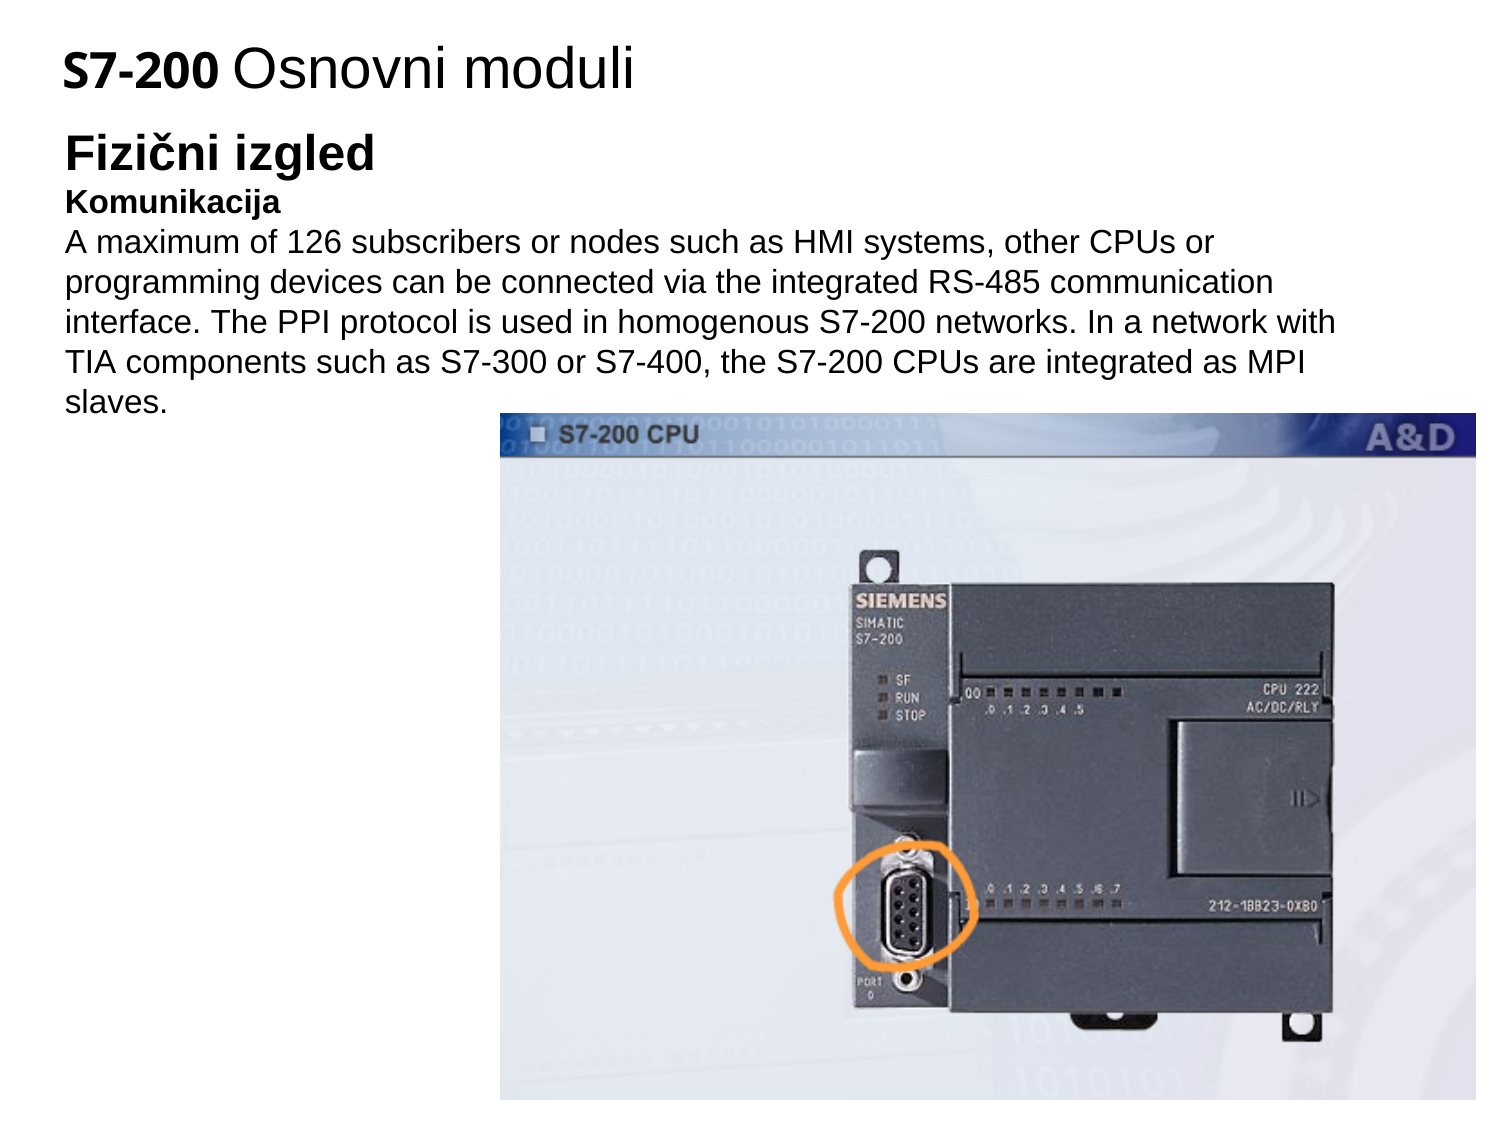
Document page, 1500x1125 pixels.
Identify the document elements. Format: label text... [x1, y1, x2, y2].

text_box Fizični izgled Komunikacija A maximum of 126 subscribers or nodes such as HMI systems, other CPUs or programming devices can be connected via the integrated RS-485 communication interface. The PPI protocol is used in homogenous S7-200 networks. In a network with TIA components such as S7-300 or S7-400, the S7-200 CPUs are integrated as MPI slaves. [50, 112, 1391, 428]
text_box S7-200 Osnovni moduli [47, 22, 651, 108]
picture [500, 413, 1476, 1101]
